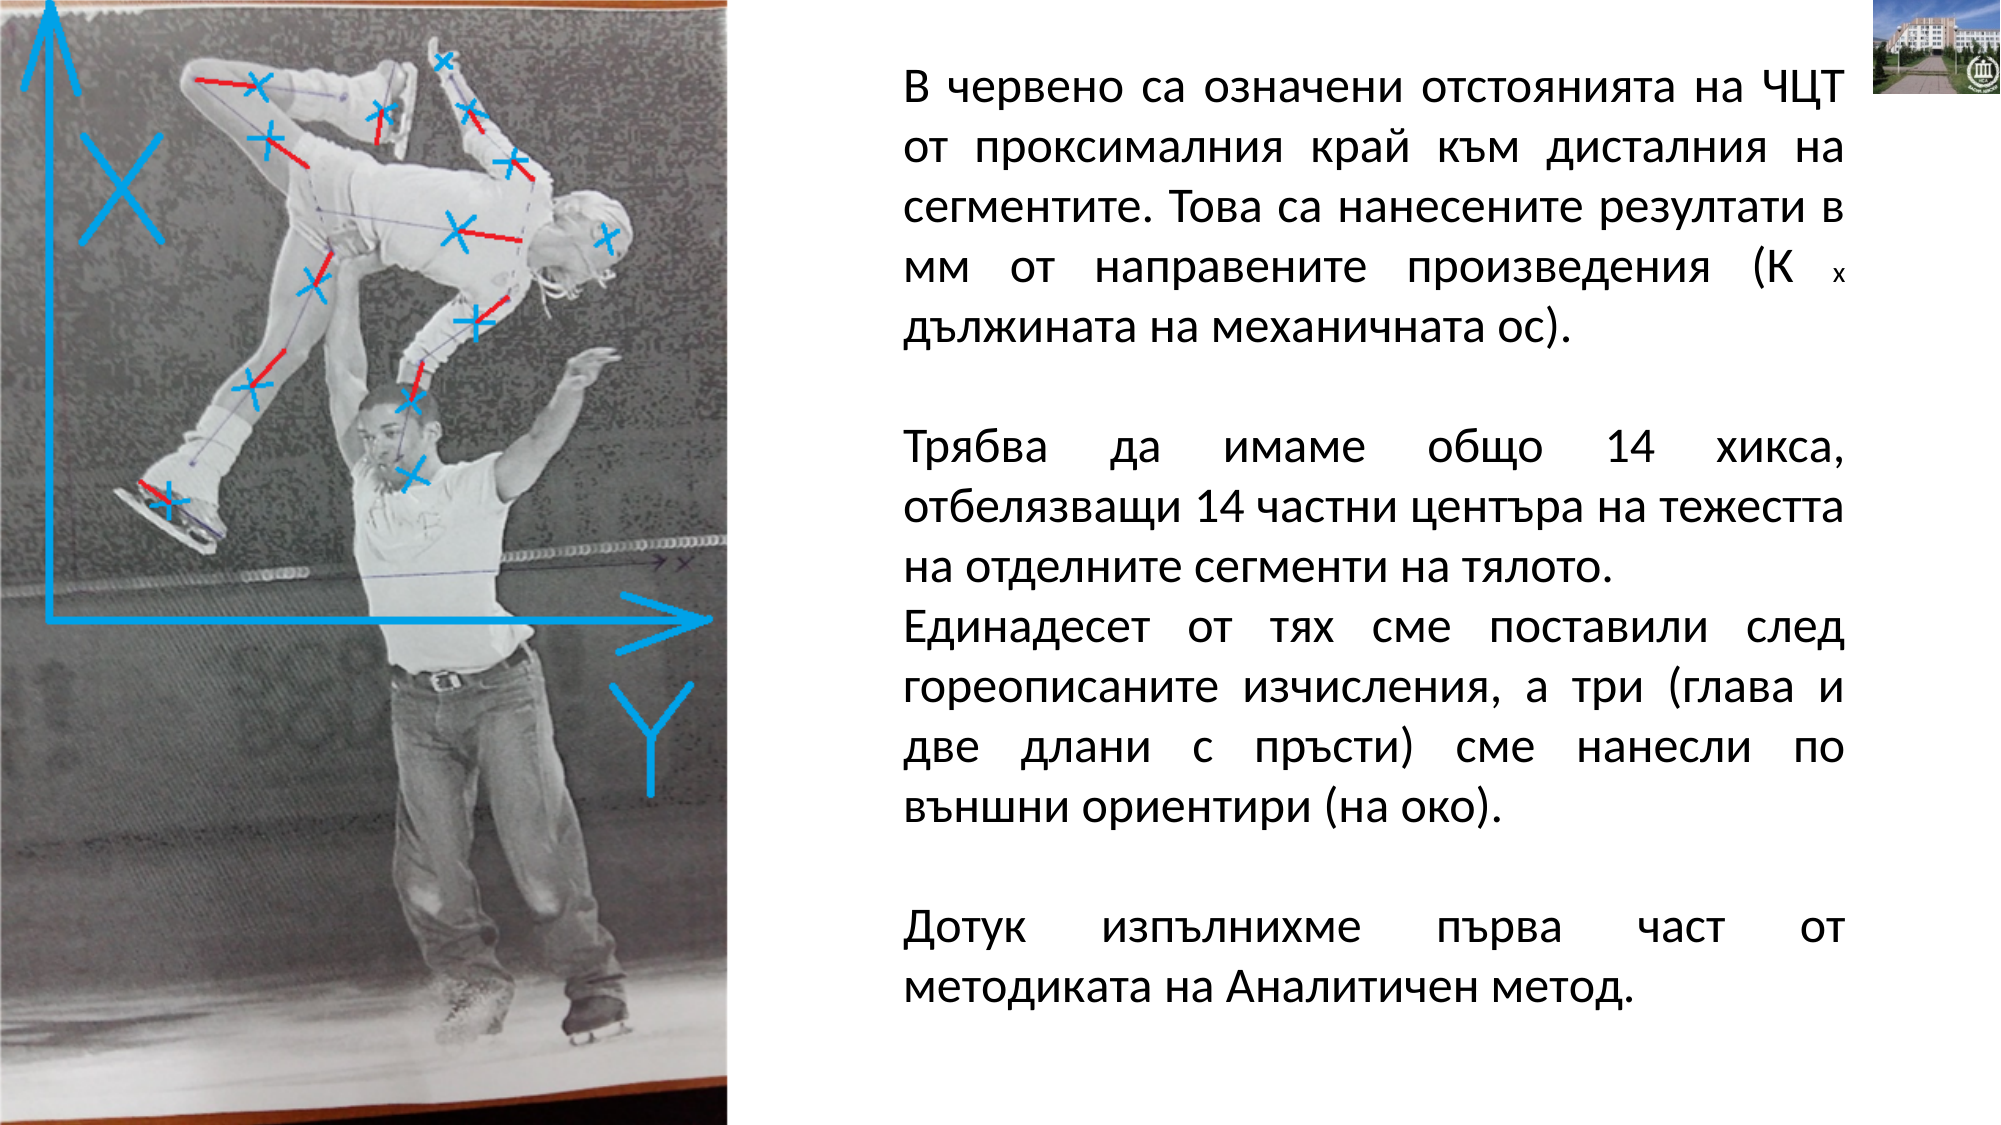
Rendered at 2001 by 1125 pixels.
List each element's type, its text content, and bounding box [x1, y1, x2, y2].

picture [0, 0, 729, 1125]
text_box В червено са означени отстоянията на ЧЦТ от проксималния край към дисталния на сегментите. Това са нанесените резултати в мм от направените произведения (К x дължината на механичната ос). Трябва да имаме общо 14 хикса, отбелязващи 14 частни центъра на тежестта на отделните сегменти на тялото. Единадесет от тях сме поставили след гореописаните изчисления, а три (глава и две длани с пръсти) сме нанесли по външни ориентири (на око). Дотук изпълнихме първа част от методиката на Аналитичен метод. [888, 45, 1861, 1081]
picture [1873, 0, 2000, 94]
